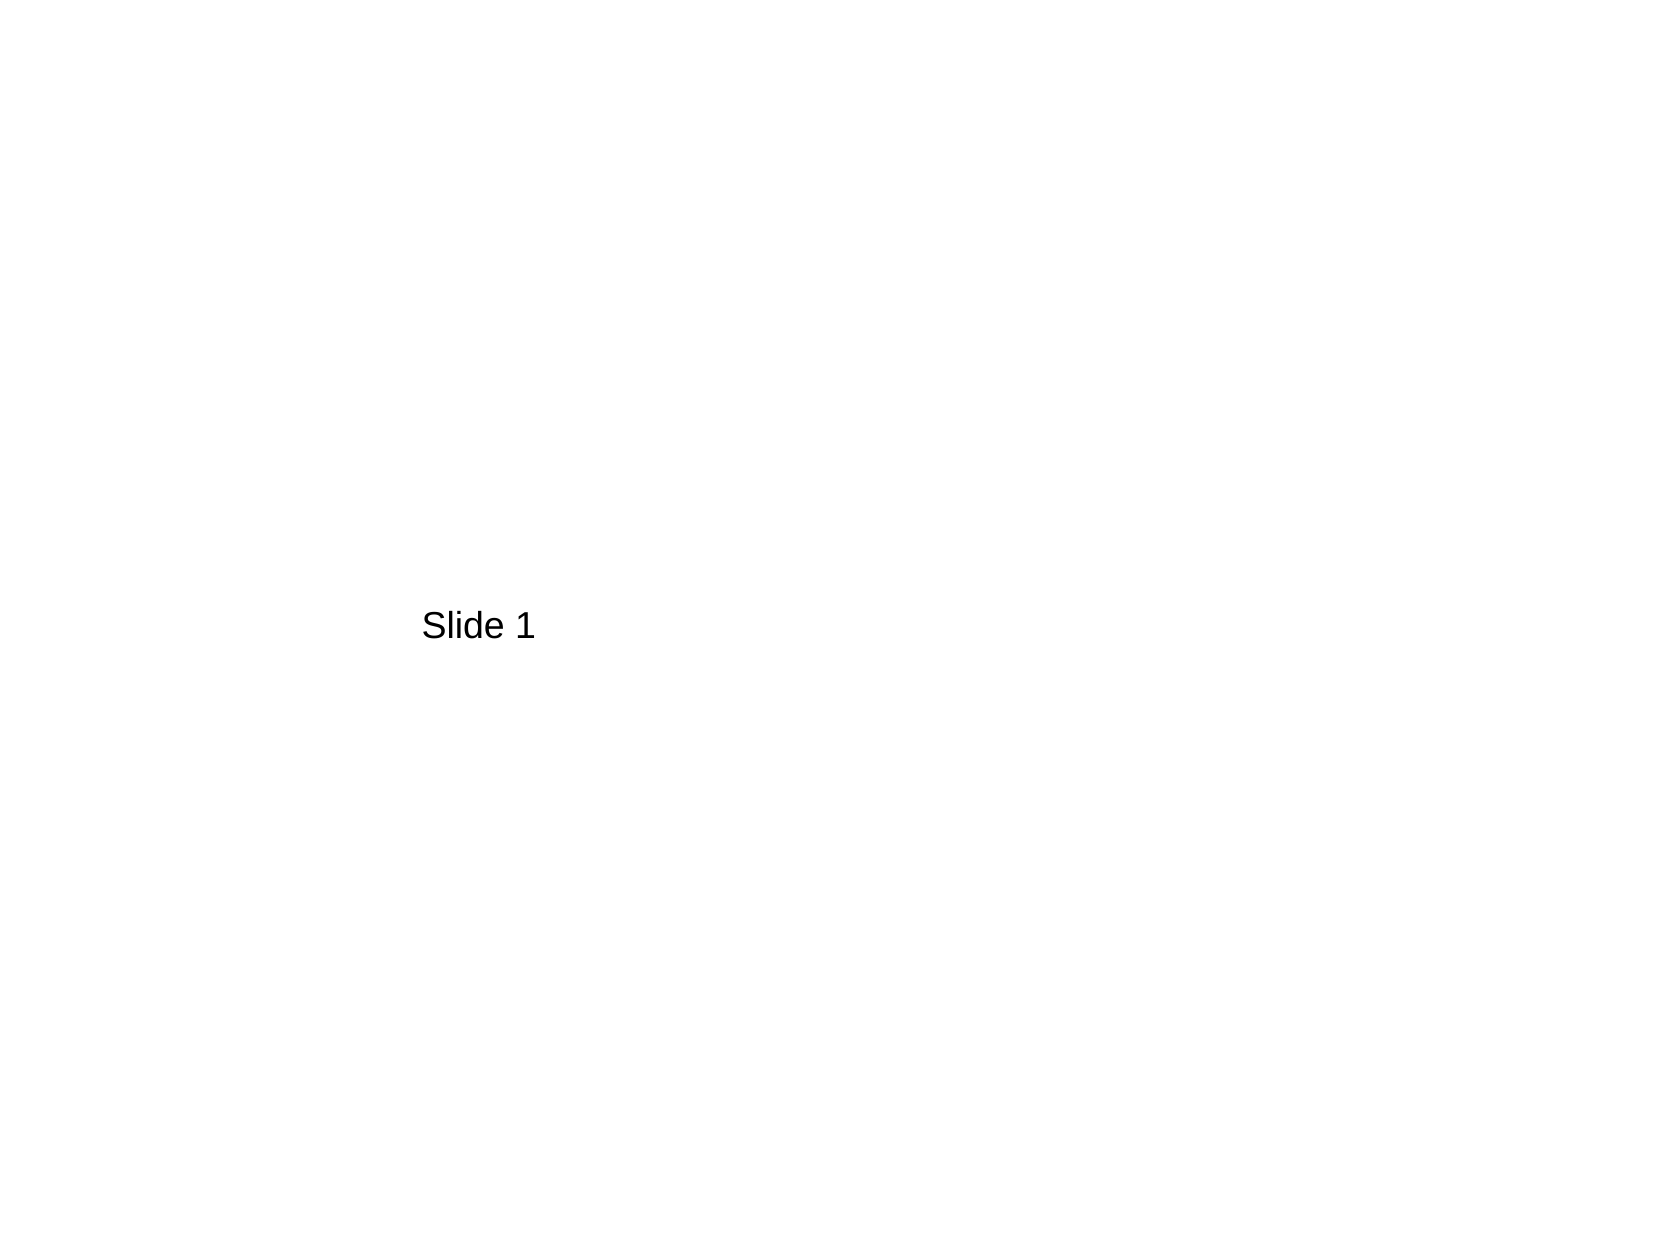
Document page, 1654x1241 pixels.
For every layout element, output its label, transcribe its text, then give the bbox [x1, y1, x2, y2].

text_box <slide-name> [406, 597, 1267, 668]
